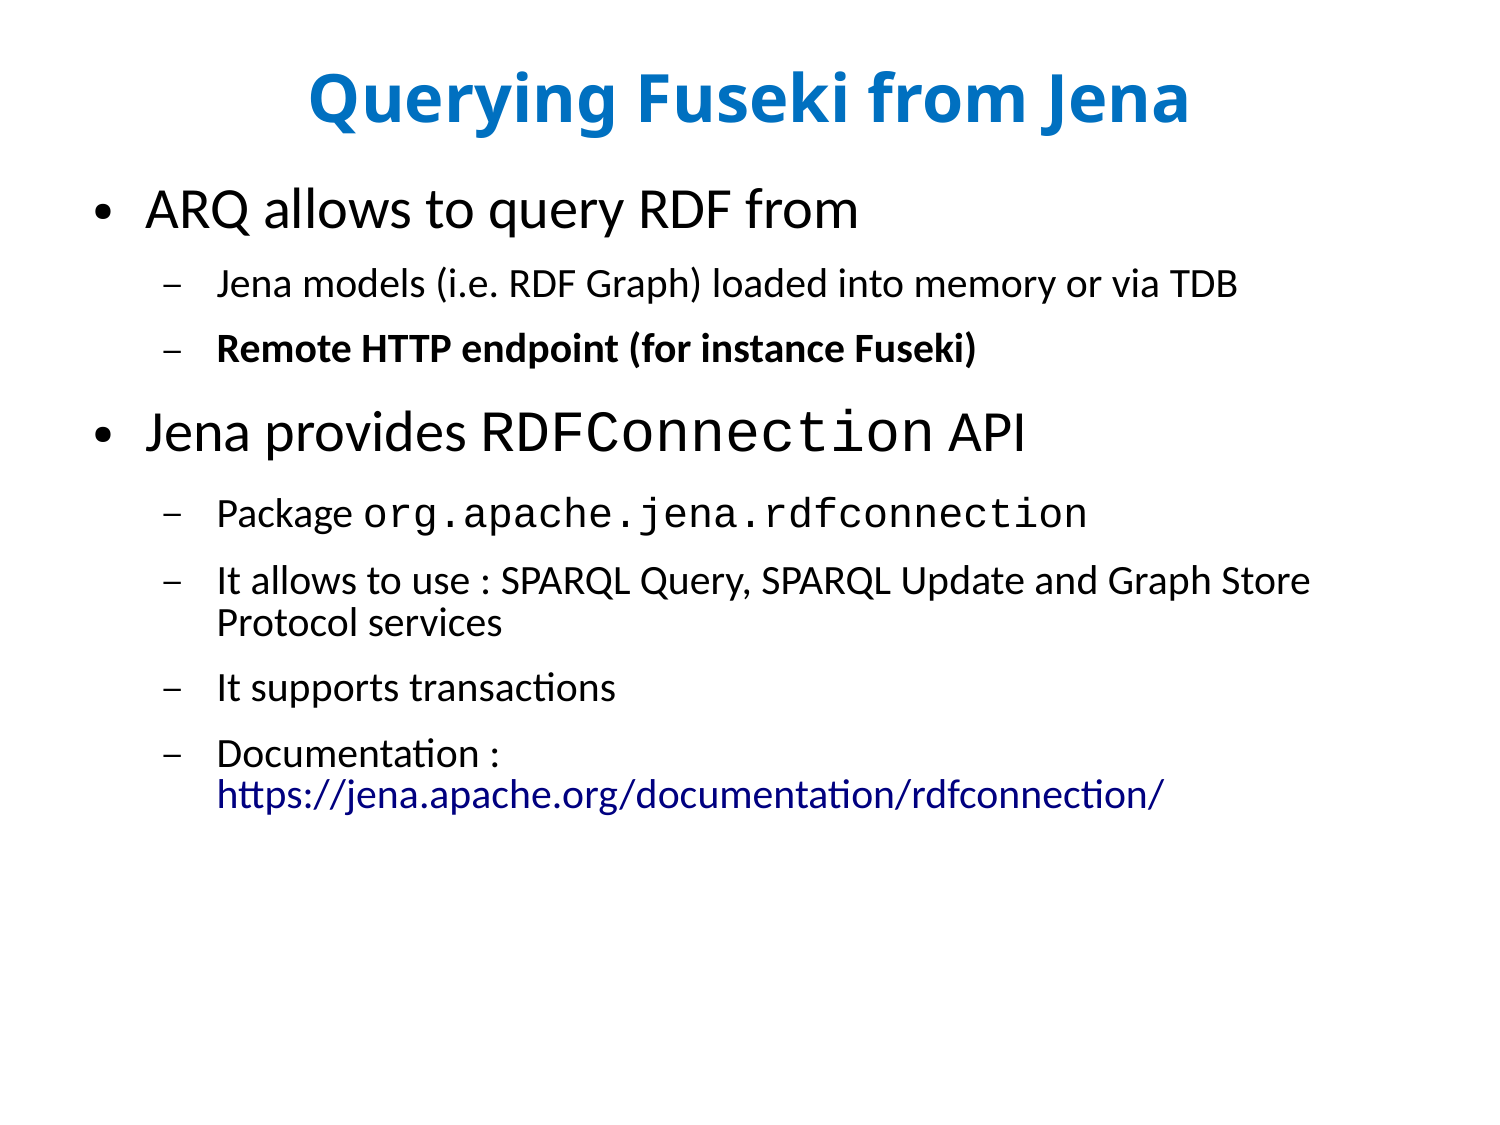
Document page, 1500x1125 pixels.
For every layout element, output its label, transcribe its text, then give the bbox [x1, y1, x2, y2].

list ARQ allows to query RDF from Jena models (i.e. RDF Graph) loaded into memory or via TDB Remote HTTP endpoint (for instance Fuseki) Jena provides RDFConnection API Package org.apache.jena.rdfconnection It allows to use : SPARQL Query, SPARQL Update and Graph Store Protocol services It supports transactions Documentation : https://jena.apache.org/documentation/rdfconnection/ [75, 184, 1425, 1005]
title Querying Fuseki from Jena [75, 45, 1425, 149]
